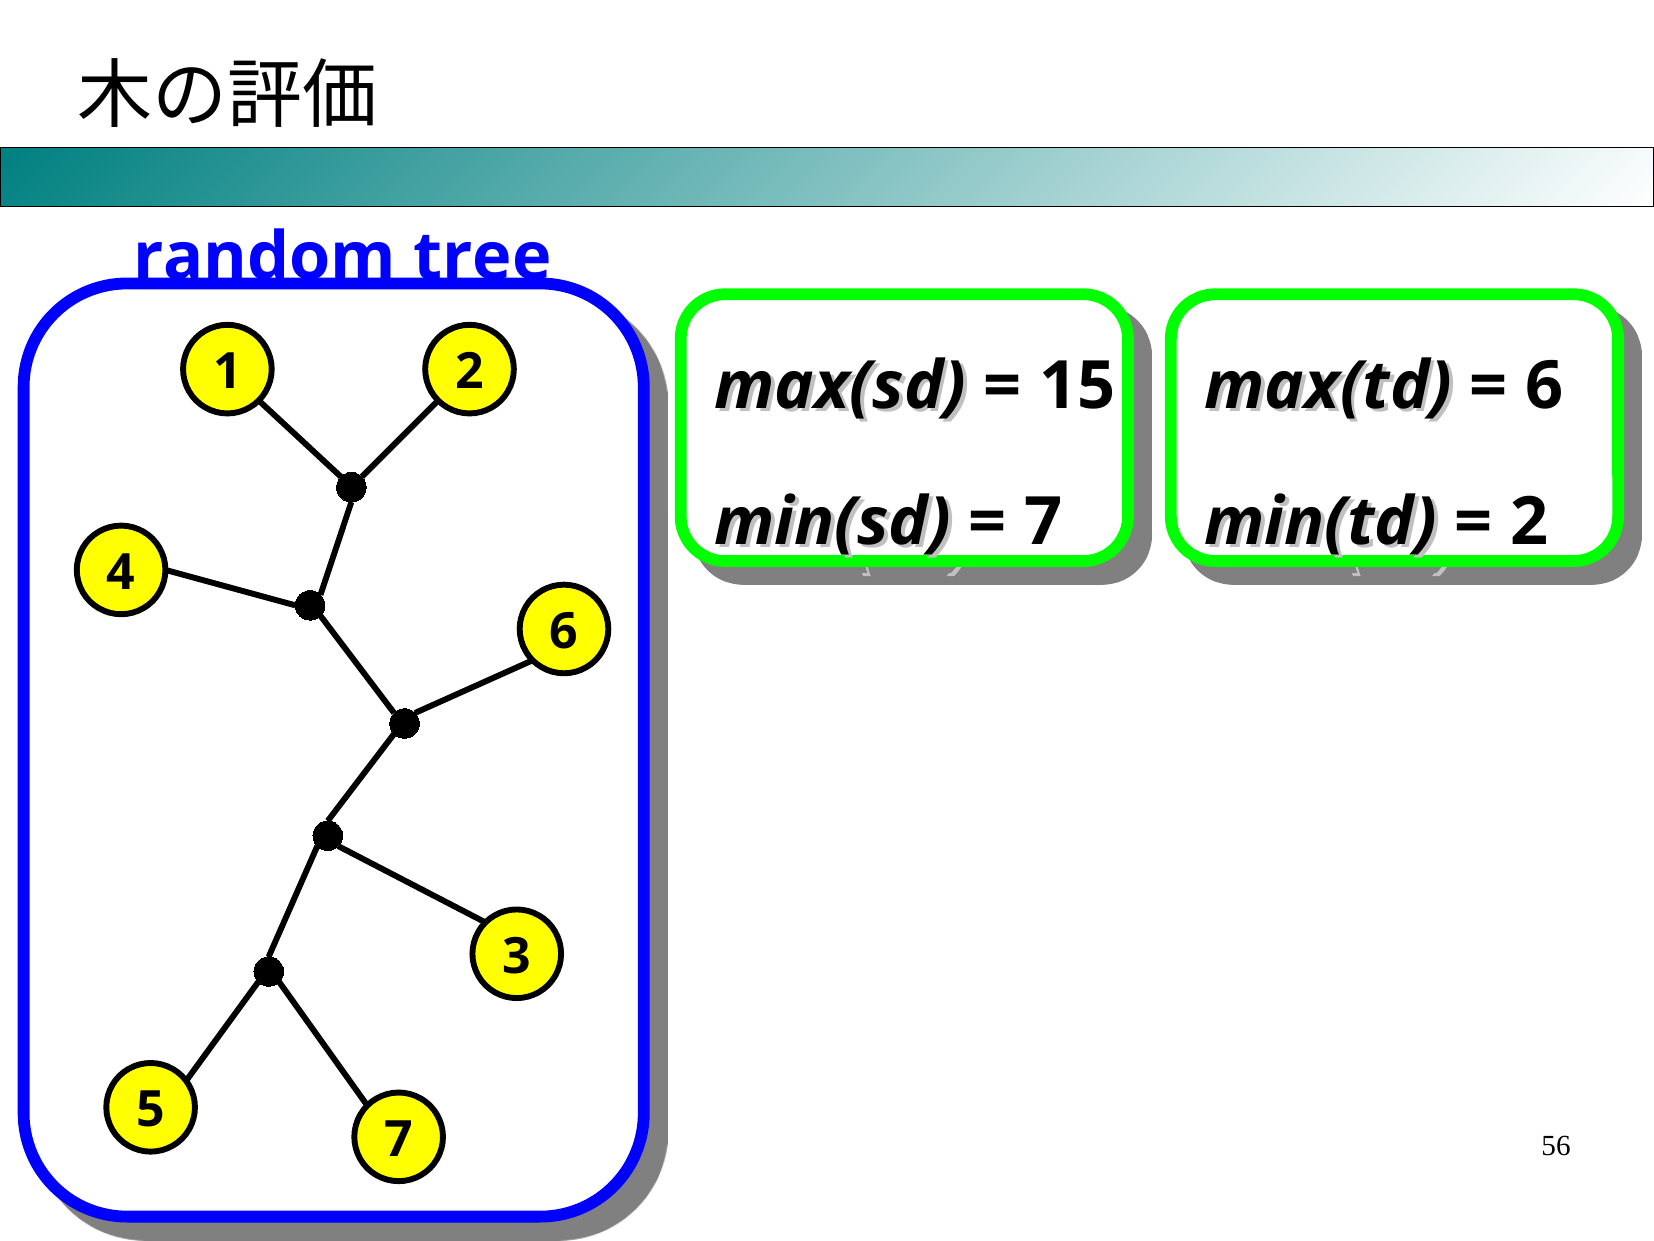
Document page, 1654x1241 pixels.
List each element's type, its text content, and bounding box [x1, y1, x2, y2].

text_box 3 [472, 909, 562, 999]
text_box max(sd) = 15 min(sd) = 7 [680, 294, 1129, 562]
text_box random tree [138, 200, 547, 288]
text_box 1 [183, 324, 272, 414]
text_box 6 [519, 584, 609, 674]
text_box 2 [425, 324, 514, 414]
title 木の評価 [77, 29, 1654, 149]
text_box 7 [354, 1092, 443, 1182]
text_box max(td) = 6 min(td) = 2 [1170, 294, 1619, 562]
text_box [23, 283, 644, 1217]
text_box 5 [106, 1062, 195, 1152]
text_box 4 [76, 525, 166, 615]
